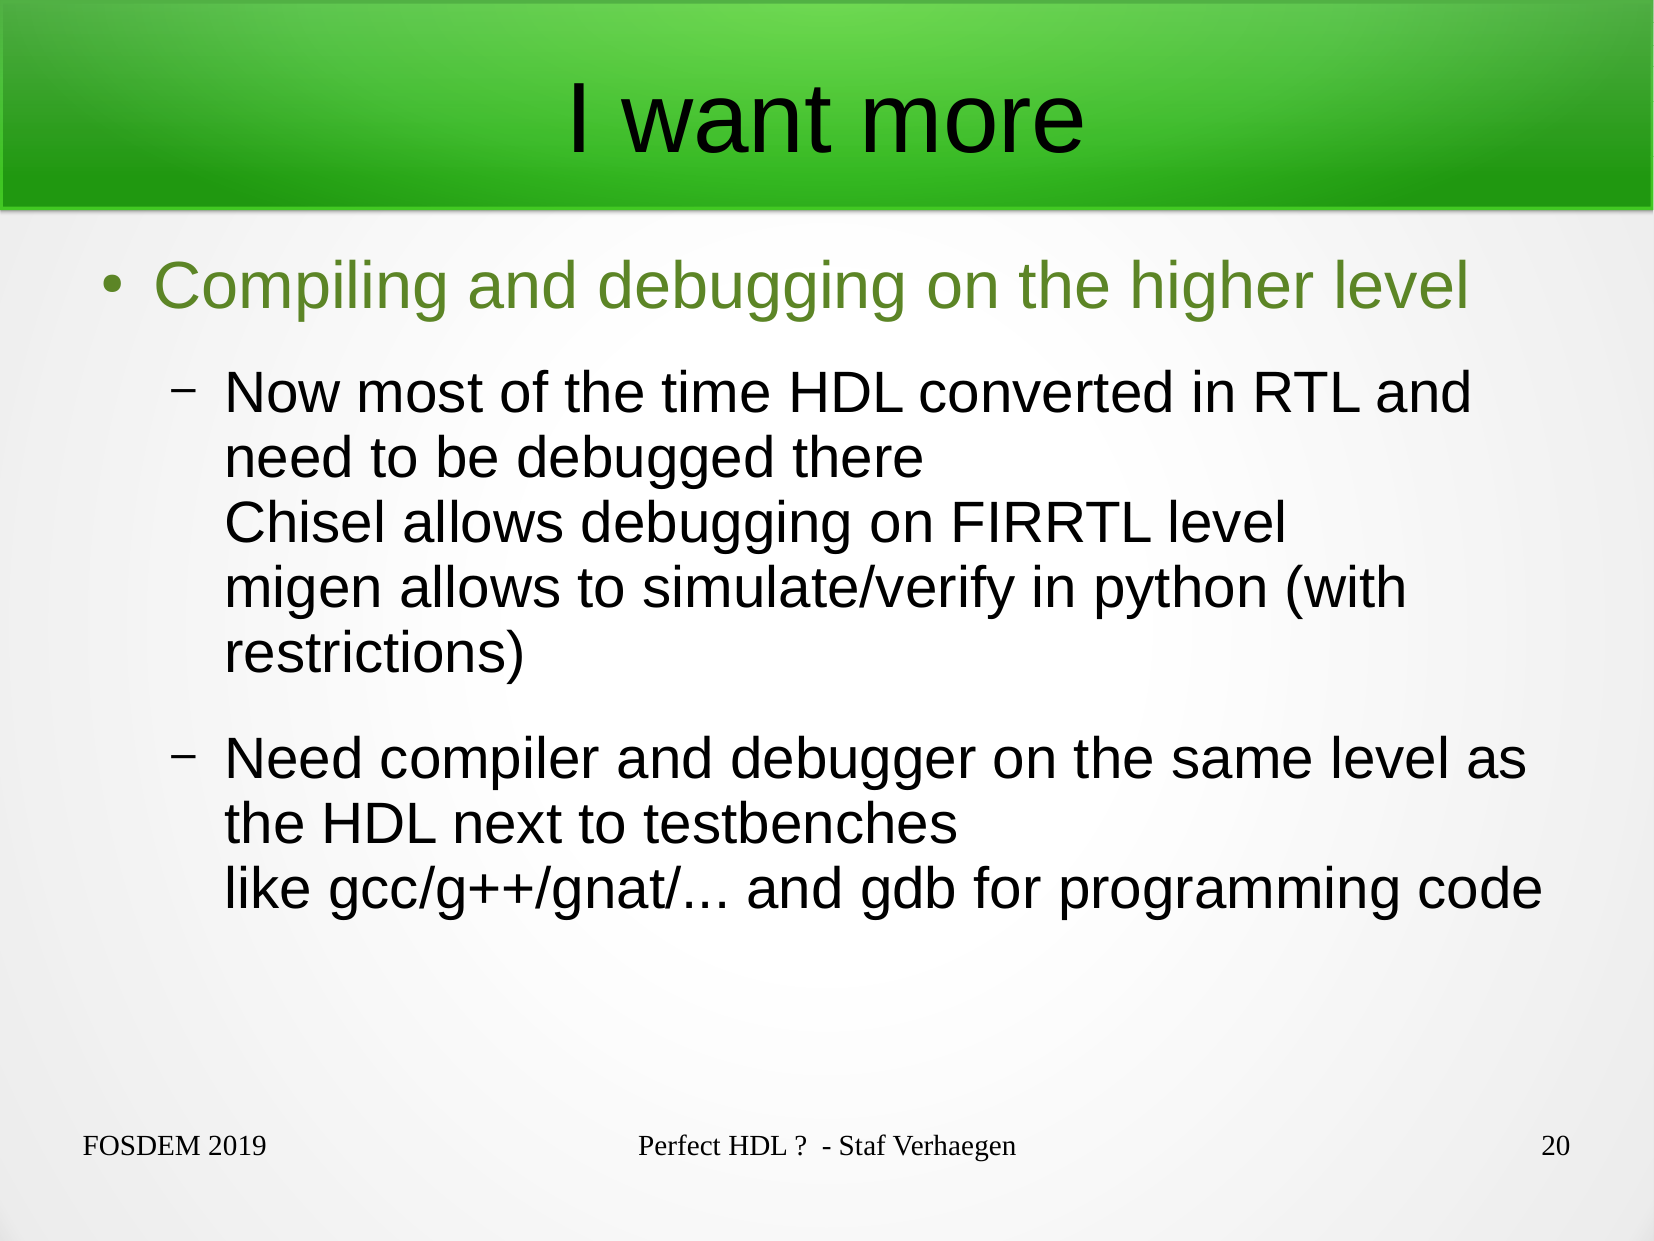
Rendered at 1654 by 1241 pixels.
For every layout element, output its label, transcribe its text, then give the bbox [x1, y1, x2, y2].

title I want more [82, 47, 1571, 189]
list Compiling and debugging on the higher level Now most of the time HDL converted in RTL and need to be debugged there Chisel allows debugging on FIRRTL level migen allows to simulate/verify in python (with restrictions) Need compiler and debugger on the same level as the HDL next to testbenches like gcc/g++/gnat/... and gdb for programming code [82, 248, 1571, 1087]
